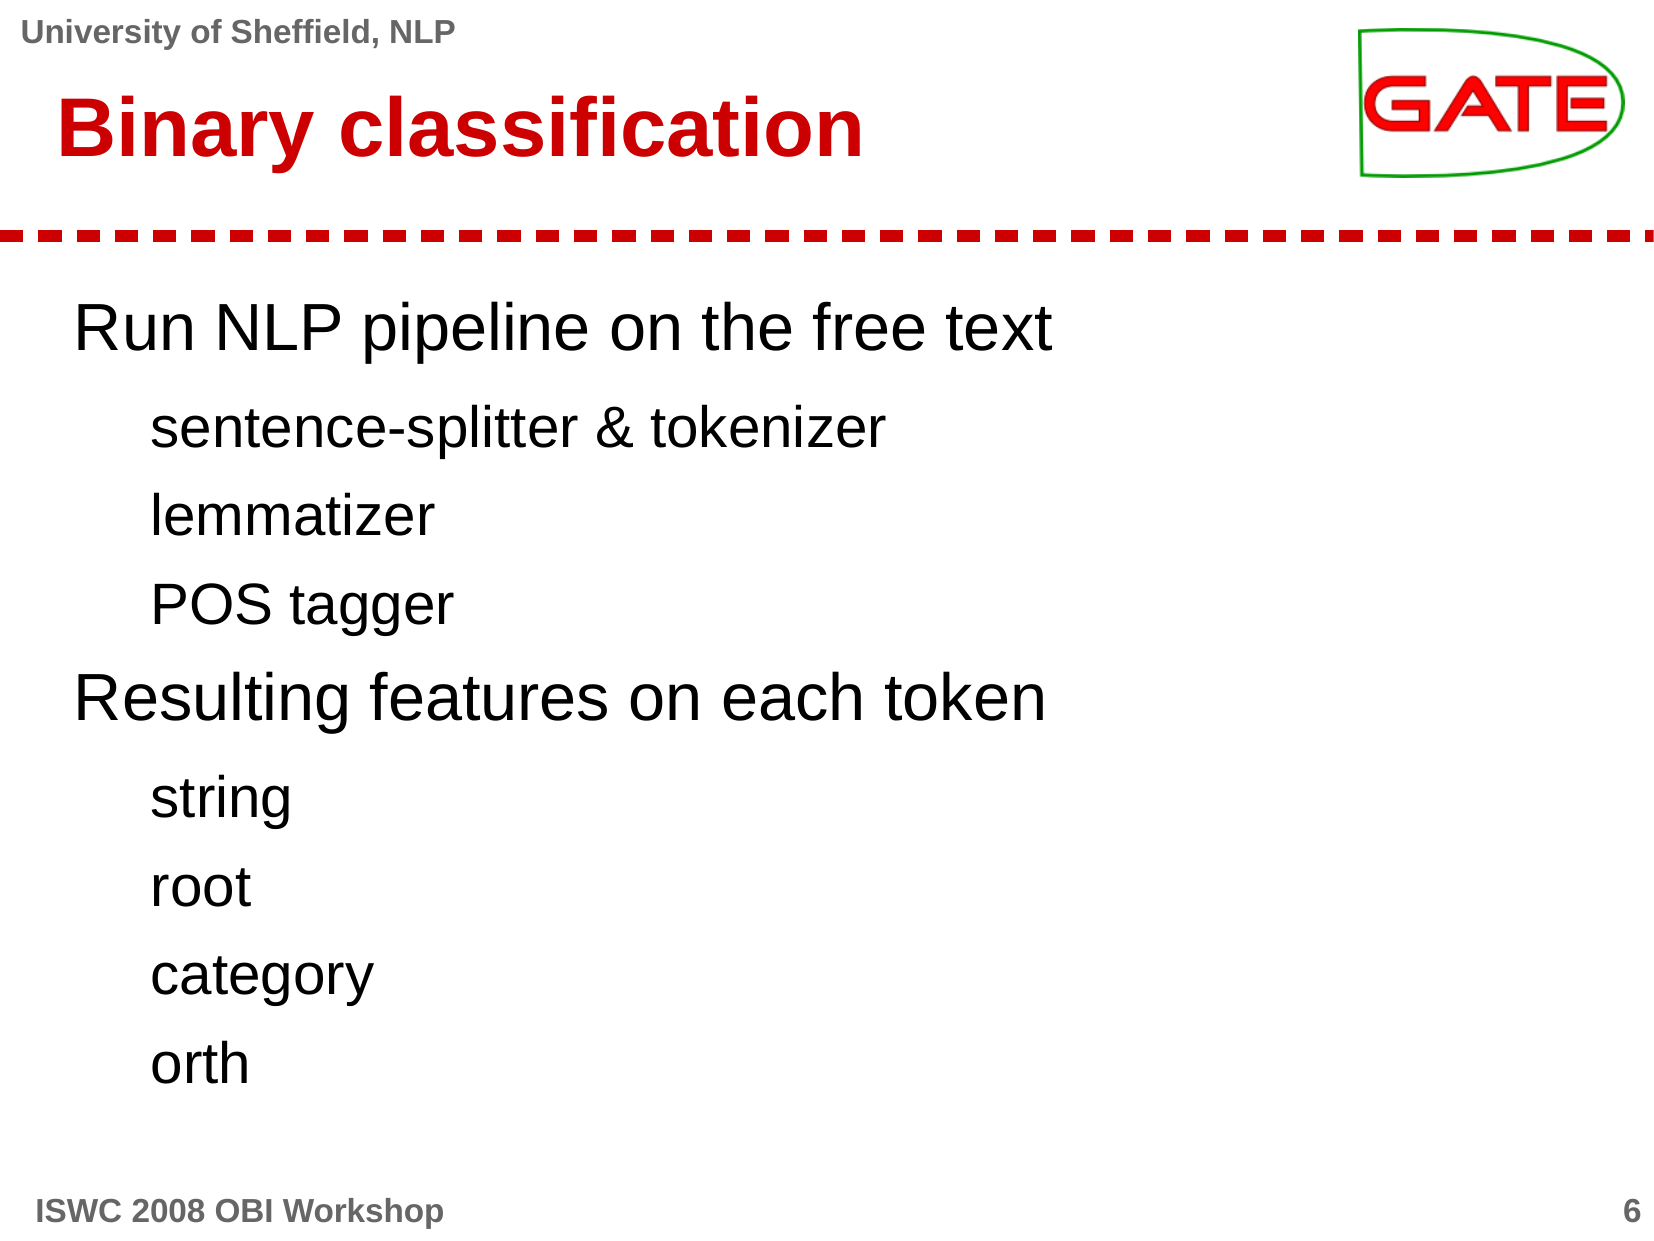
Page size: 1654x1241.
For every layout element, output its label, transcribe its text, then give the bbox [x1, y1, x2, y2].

picture [1358, 28, 1625, 178]
list Run NLP pipeline on the free text sentence-splitter & tokenizer lemmatizer POS tagger Resulting features on each token string root category orth [56, 290, 1598, 1096]
title Binary classification [56, 56, 1120, 200]
